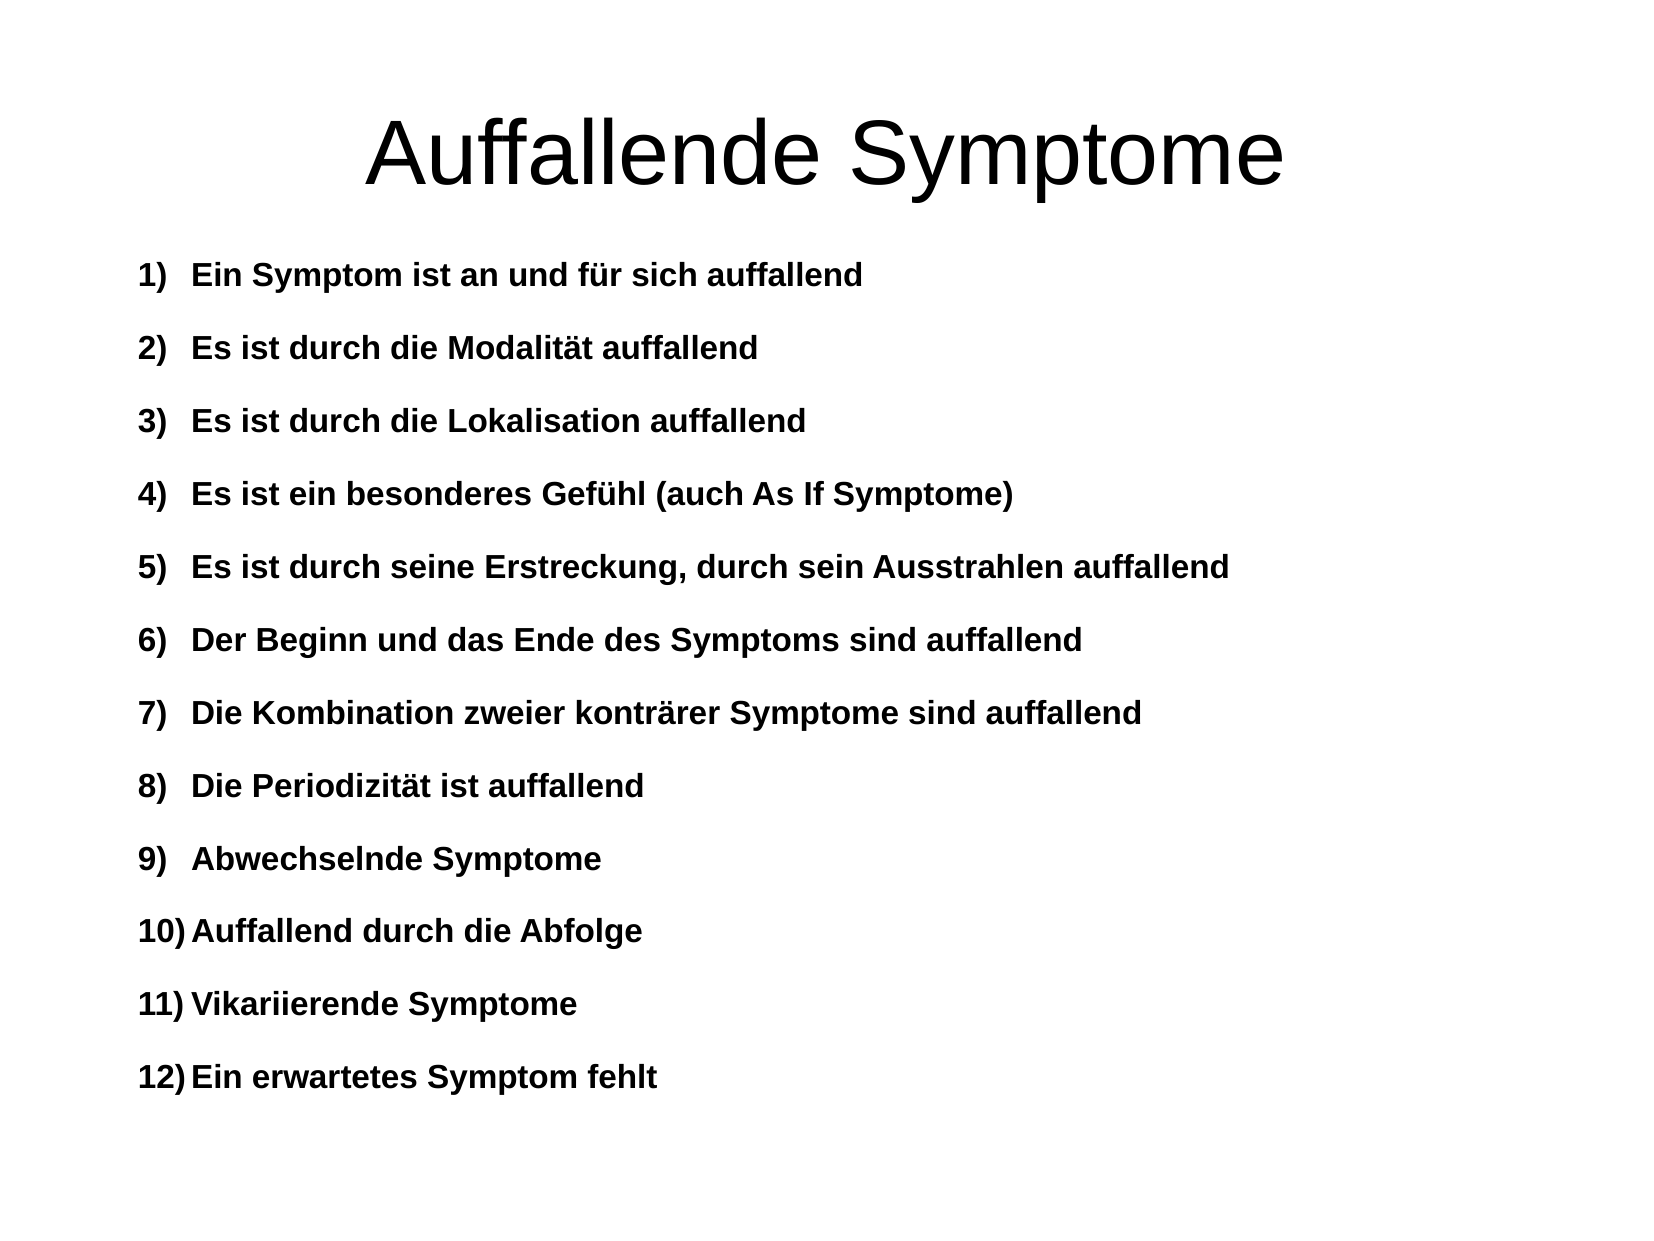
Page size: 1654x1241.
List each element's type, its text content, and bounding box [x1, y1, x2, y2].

title Auffallende Symptome [82, 49, 1571, 238]
list Ein Symptom ist an und für sich auffallend Es ist durch die Modalität auffallend Es ist durch die Lokalisation auffallend Es ist ein besonderes Gefühl (auch As If Symptome) Es ist durch seine Erstreckung, durch sein Ausstrahlen auffallend Der Beginn und das Ende des Symptoms sind auffallend Die Kombination zweier konträrer Symptome sind auffallend Die Periodizität ist auffallend Abwechselnde Symptome Auffallend durch die Abfolge Vikariierende Symptome Ein erwartetes Symptom fehlt [82, 238, 1571, 1134]
